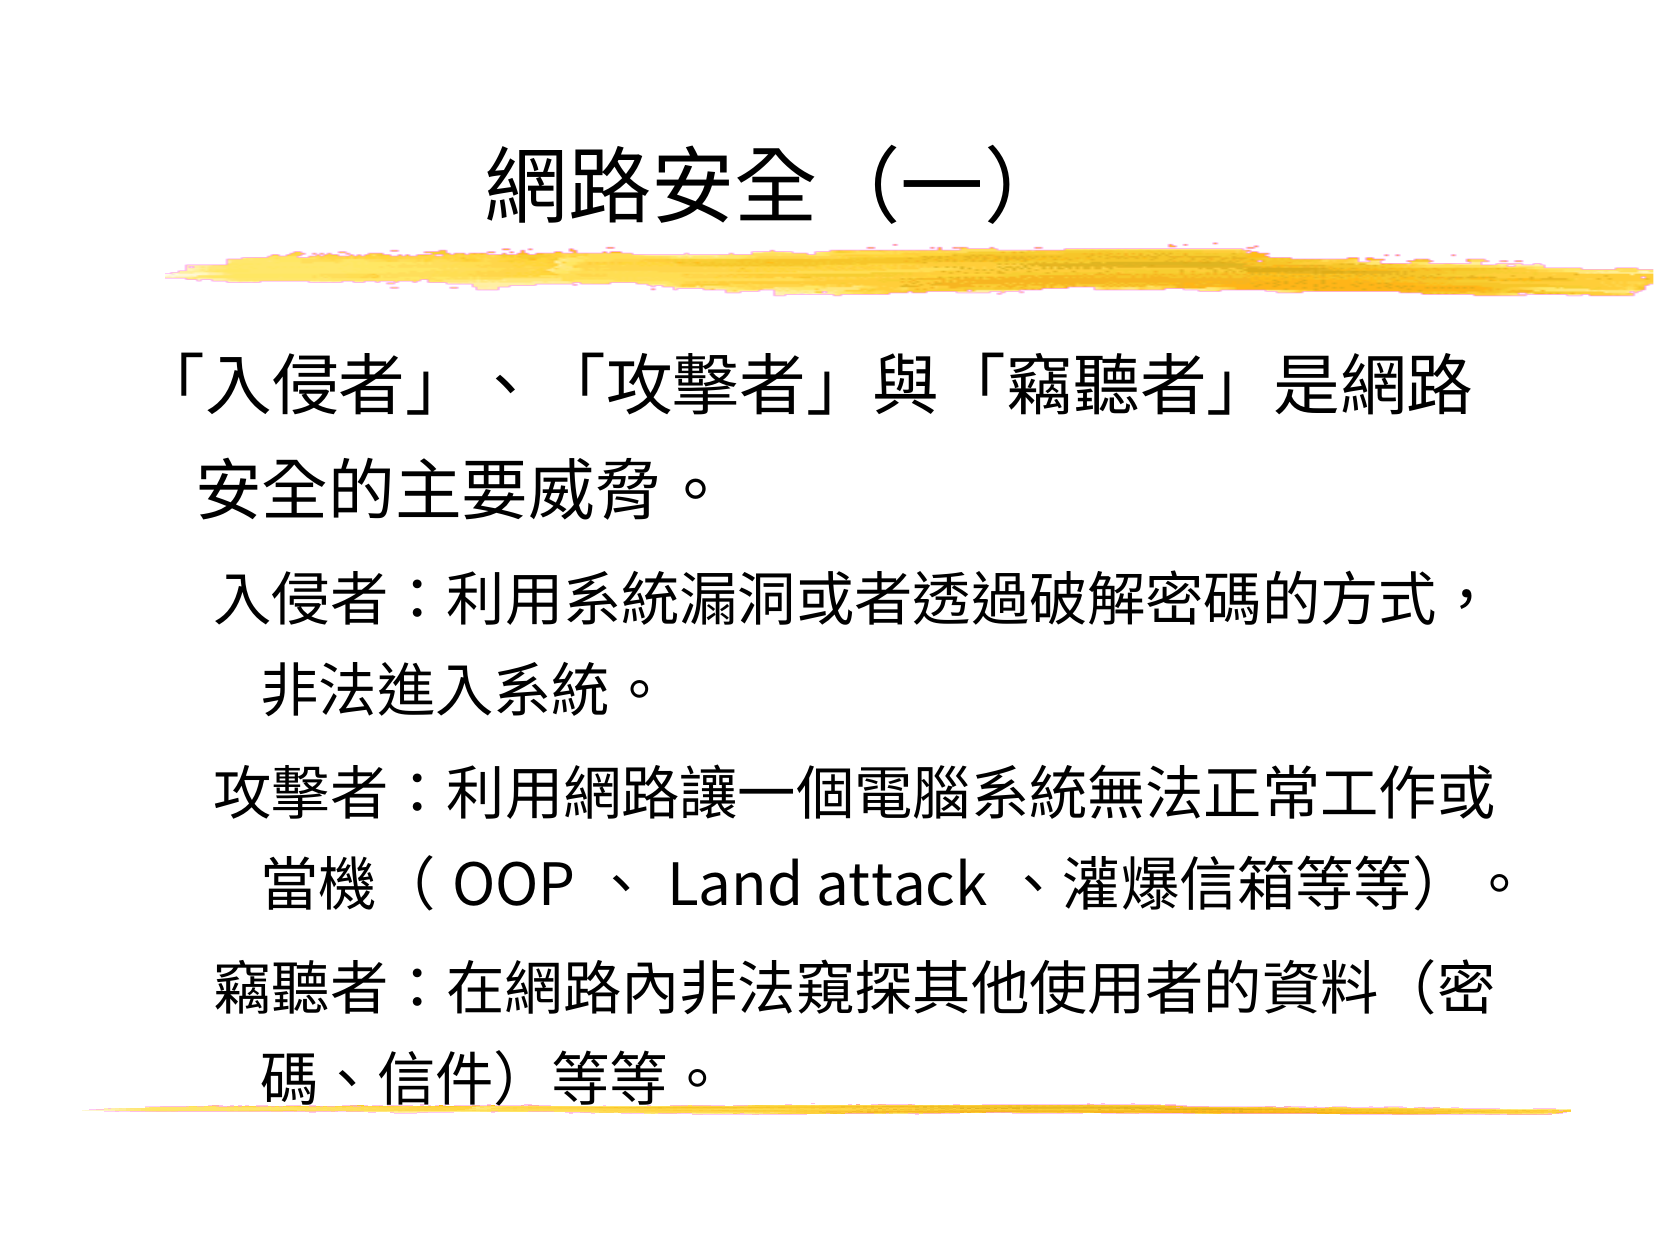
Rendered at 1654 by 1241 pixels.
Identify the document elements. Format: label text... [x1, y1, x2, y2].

picture [165, 237, 1654, 308]
title 網路安全（一） [73, 41, 1479, 249]
list 「入侵者」、「攻擊者」與「竊聽者」是網路安全的主要威脅。 入侵者：利用系統漏洞或者透過破解密碼的方式，非法進入系統。 攻擊者：利用網路讓一個電腦系統無法正常工作或當機（OOP、Land attack、灌爆信箱等等）。 竊聽者：在網路內非法窺探其他使用者的資料（密碼、信件）等等。 [124, 316, 1530, 1061]
picture [82, 1102, 1571, 1117]
